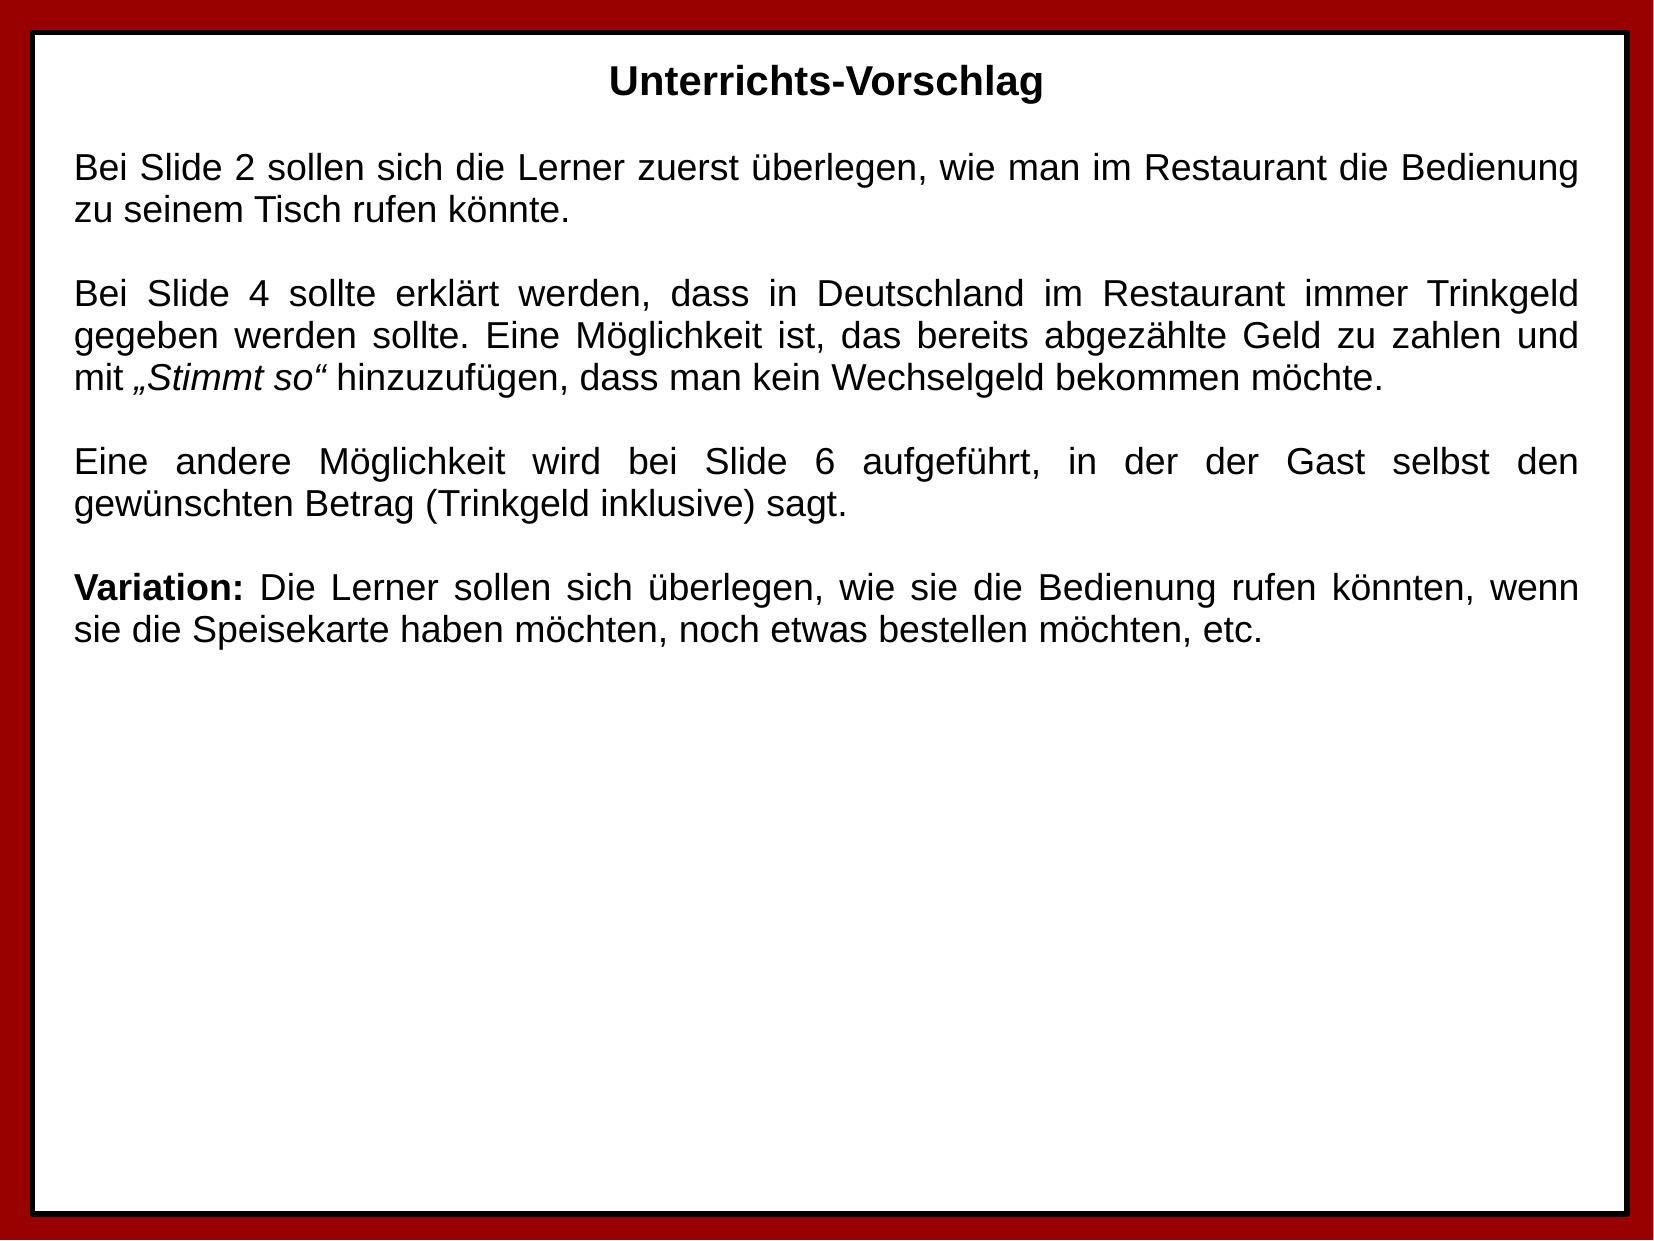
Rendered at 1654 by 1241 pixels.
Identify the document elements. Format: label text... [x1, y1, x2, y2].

text_box Unterrichts-Vorschlag Bei Slide 2 sollen sich die Lerner zuerst überlegen, wie man im Restaurant die Bedienung zu seinem Tisch rufen könnte. Bei Slide 4 sollte erklärt werden, dass in Deutschland im Restaurant immer Trinkgeld gegeben werden sollte. Eine Möglichkeit ist, das bereits abgezählte Geld zu zahlen und mit „Stimmt so“ hinzuzufügen, dass man kein Wechselgeld bekommen möchte. Eine andere Möglichkeit wird bei Slide 6 aufgeführt, in der der Gast selbst den gewünschten Betrag (Trinkgeld inklusive) sagt. Variation: Die Lerner sollen sich überlegen, wie sie die Bedienung rufen könnten, wenn sie die Speisekarte haben möchten, noch etwas bestellen möchten, etc. [59, 50, 1595, 687]
text_box [32, 32, 1627, 1214]
